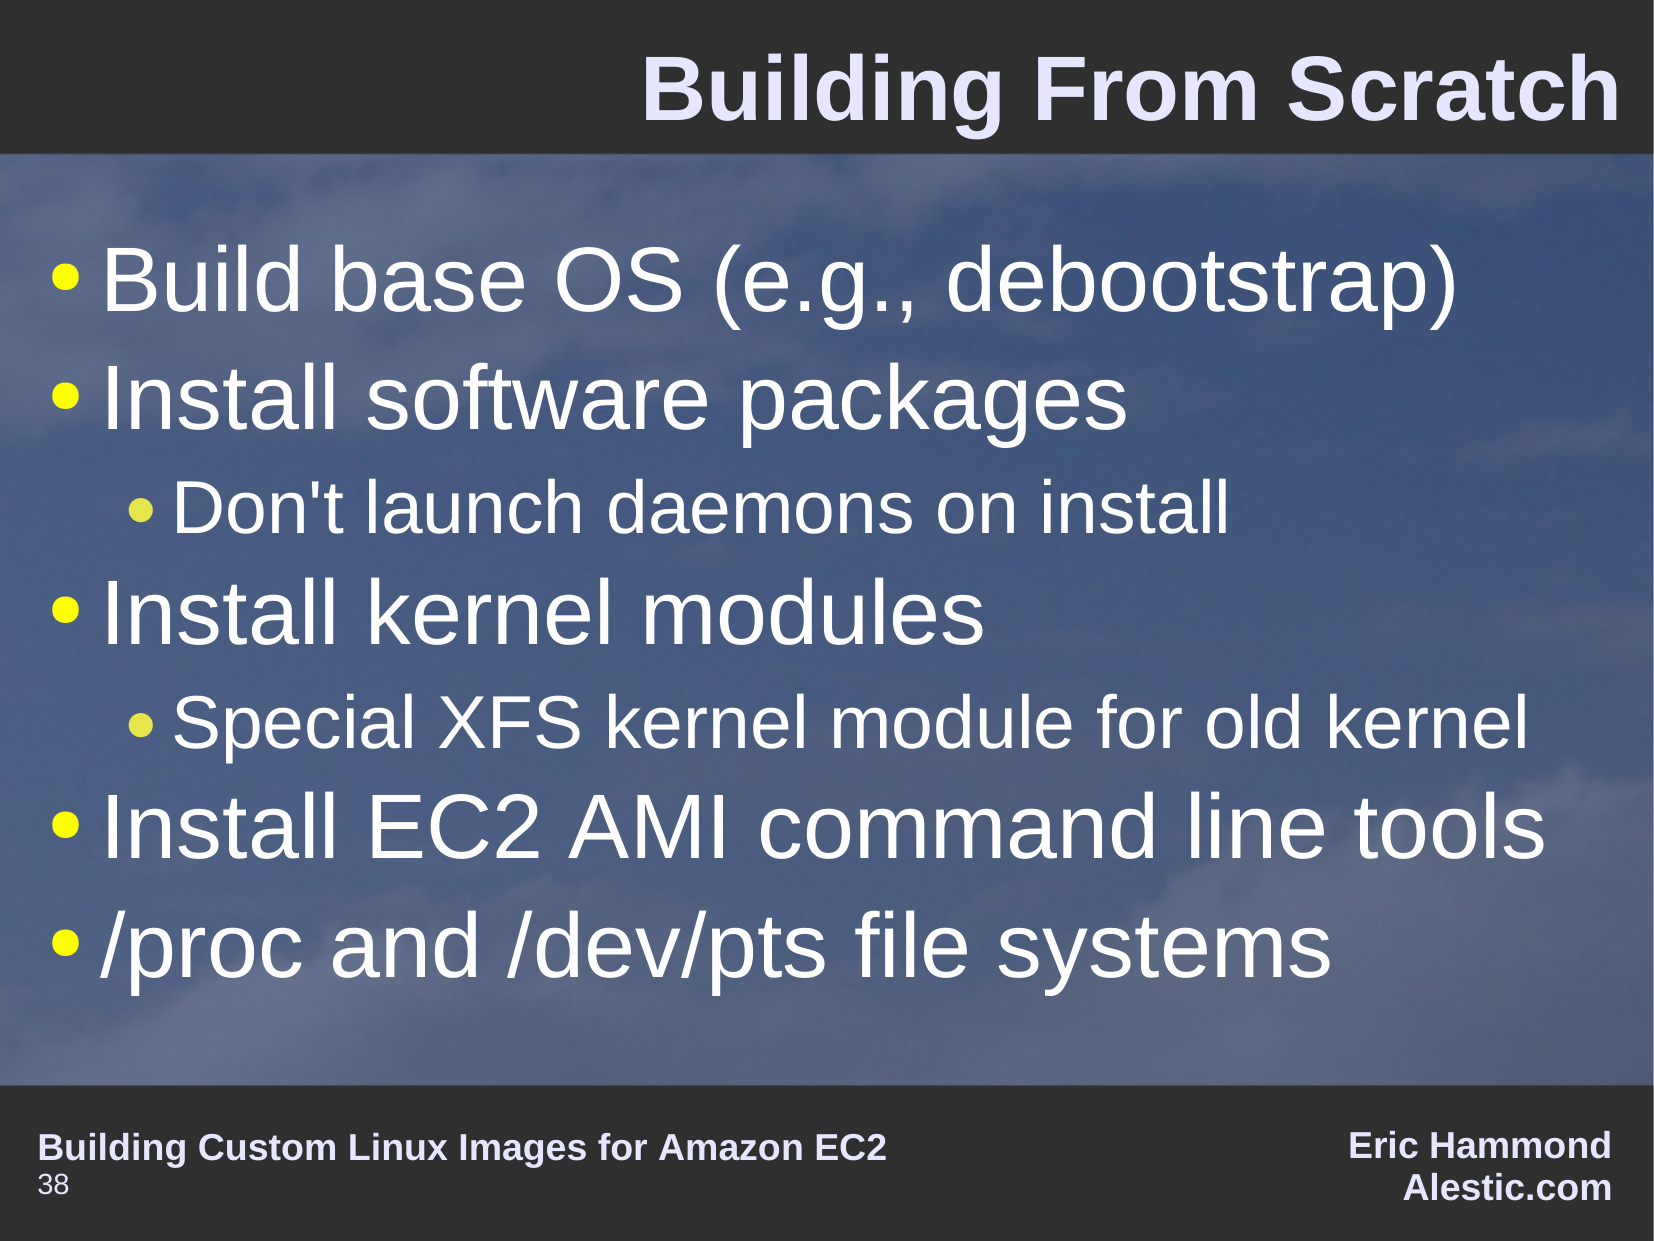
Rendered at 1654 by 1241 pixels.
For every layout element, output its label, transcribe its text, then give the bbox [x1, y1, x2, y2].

title Building From Scratch [29, 29, 1625, 148]
picture [0, 0, 1654, 1241]
list Build base OS (e.g., debootstrap) Install software packages Don't launch daemons on install Install kernel modules Special XFS kernel module for old kernel Install EC2 AMI command line tools /proc and /dev/pts file systems [29, 177, 1625, 1049]
title Eric Hammond Alestic.com [1299, 1092, 1613, 1241]
